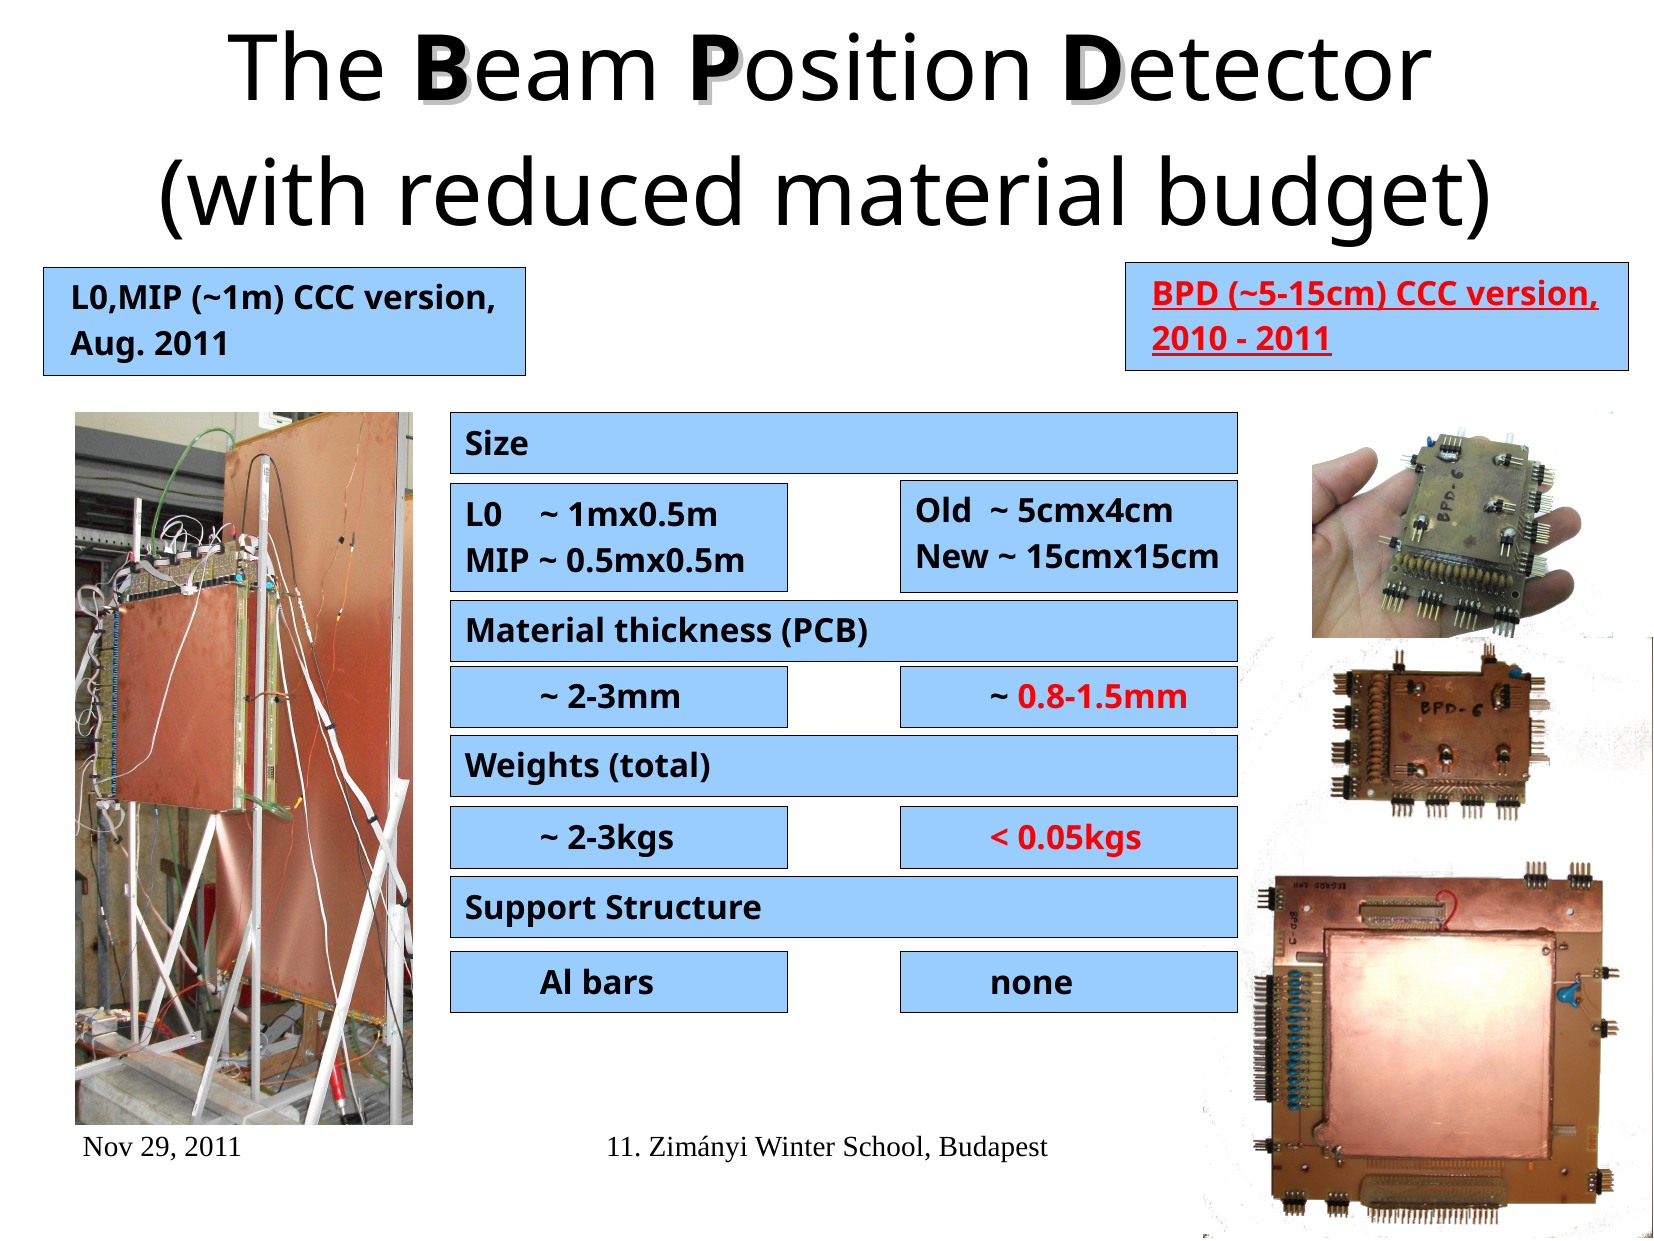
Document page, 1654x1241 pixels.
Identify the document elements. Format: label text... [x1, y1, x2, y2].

text_box none [900, 951, 1238, 1013]
text_box Support Structure [450, 876, 1238, 938]
text_box ~ 2-3mm [450, 666, 788, 728]
text_box L0 ~ 1mx0.5m MIP ~ 0.5mx0.5m [450, 483, 788, 592]
picture [75, 412, 413, 1126]
text_box ~ 2-3kgs [450, 806, 788, 869]
title The Beam Position Detector (with reduced material budget) [82, 0, 1571, 256]
text_box Material thickness (PCB) [450, 600, 1238, 662]
text_box BPD (~5-15cm) CCC version, 2010 - 2011 [1125, 262, 1629, 371]
text_box Old ~ 5cmx4cm New ~ 15cmx15cm [900, 480, 1238, 593]
text_box Al bars [450, 951, 788, 1013]
text_box Size [450, 412, 1238, 474]
text_box < 0.05kgs [900, 806, 1238, 869]
text_box ~ 0.8-1.5mm [900, 666, 1238, 728]
picture [1203, 412, 1653, 1238]
text_box Weights (total) [450, 735, 1238, 797]
text_box L0,MIP (~1m) CCC version, Aug. 2011 [43, 267, 526, 376]
